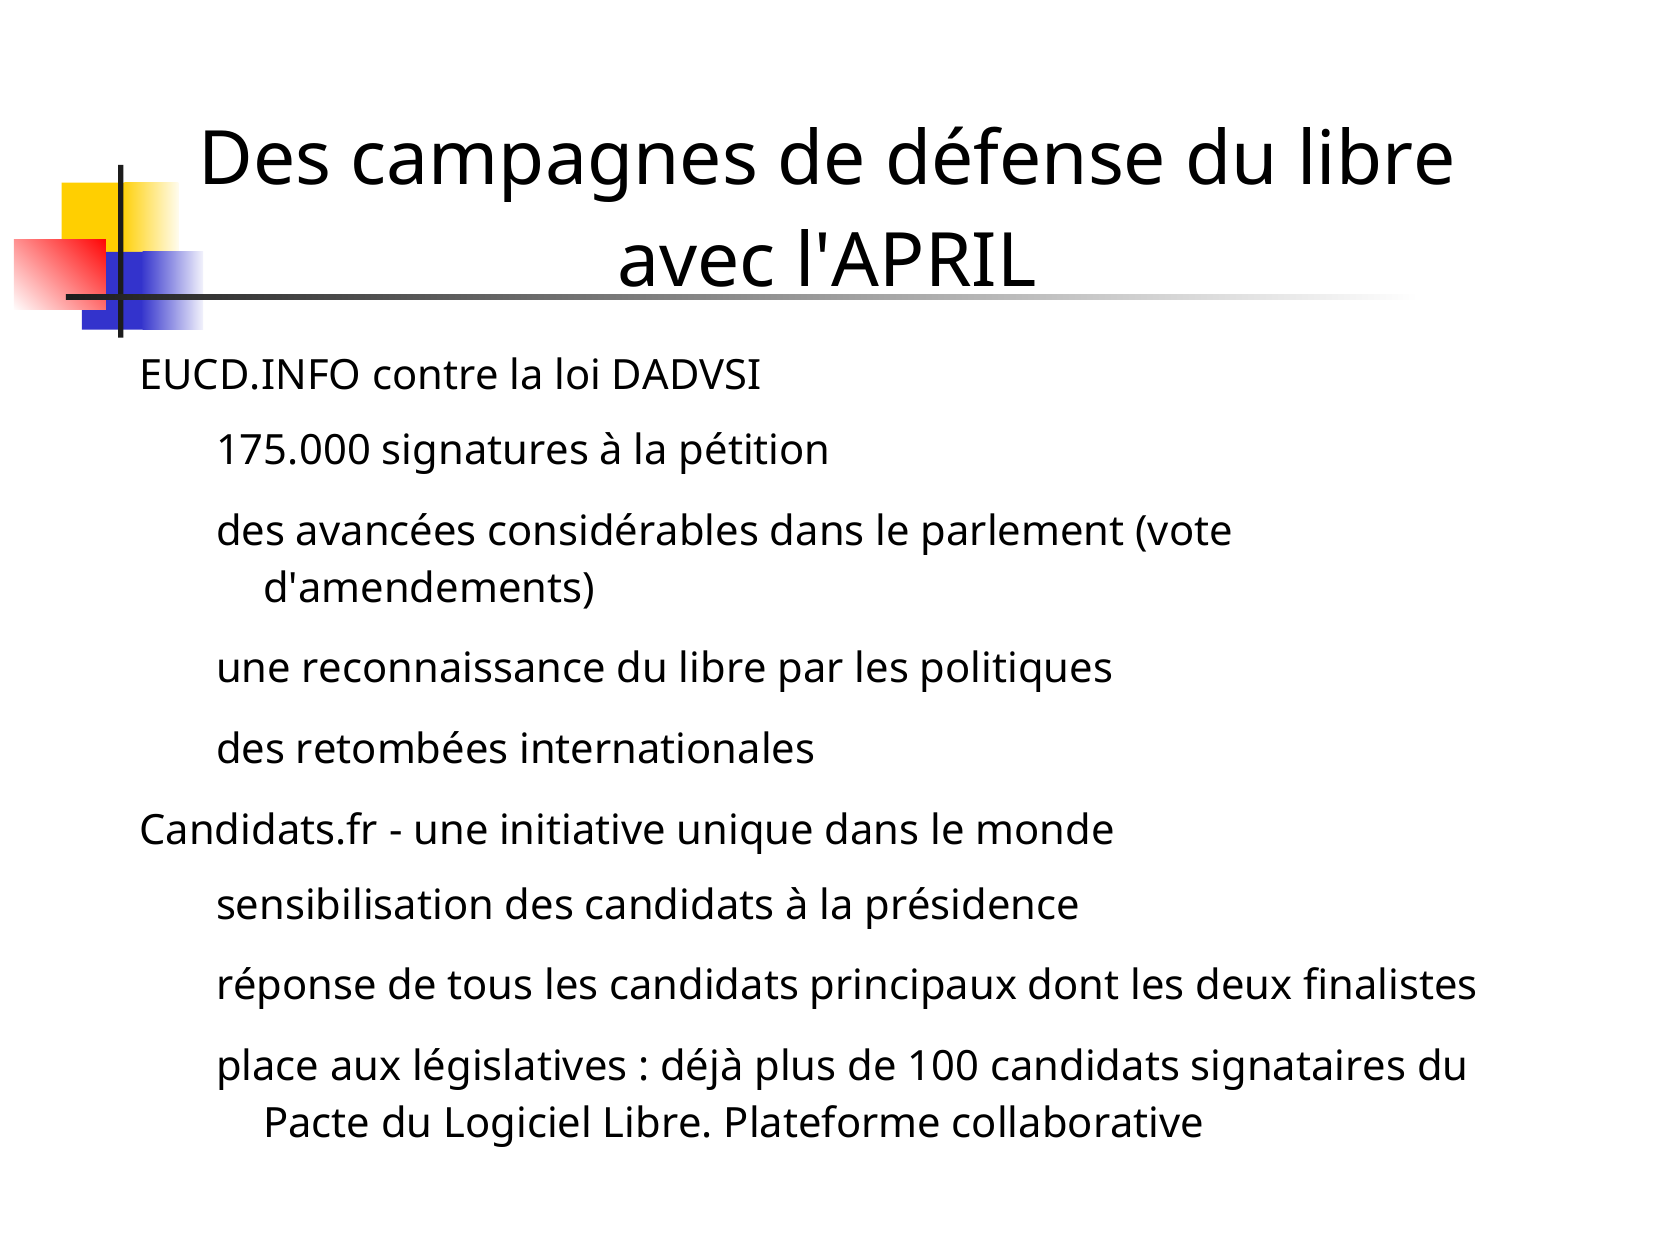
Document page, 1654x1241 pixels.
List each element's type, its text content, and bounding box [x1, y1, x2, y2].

list EUCD.INFO contre la loi DADVSI 175.000 signatures à la pétition des avancées considérables dans le parlement (vote d'amendements) une reconnaissance du libre par les politiques des retombées internationales Candidats.fr - une initiative unique dans le monde sensibilisation des candidats à la présidence réponse de tous les candidats principaux dont les deux finalistes place aux législatives : déjà plus de 100 candidats signataires du Pacte du Logiciel Libre. Plateforme collaborative [121, 344, 1534, 1183]
title Des campagnes de défense du libre avec l'APRIL [121, 102, 1534, 311]
